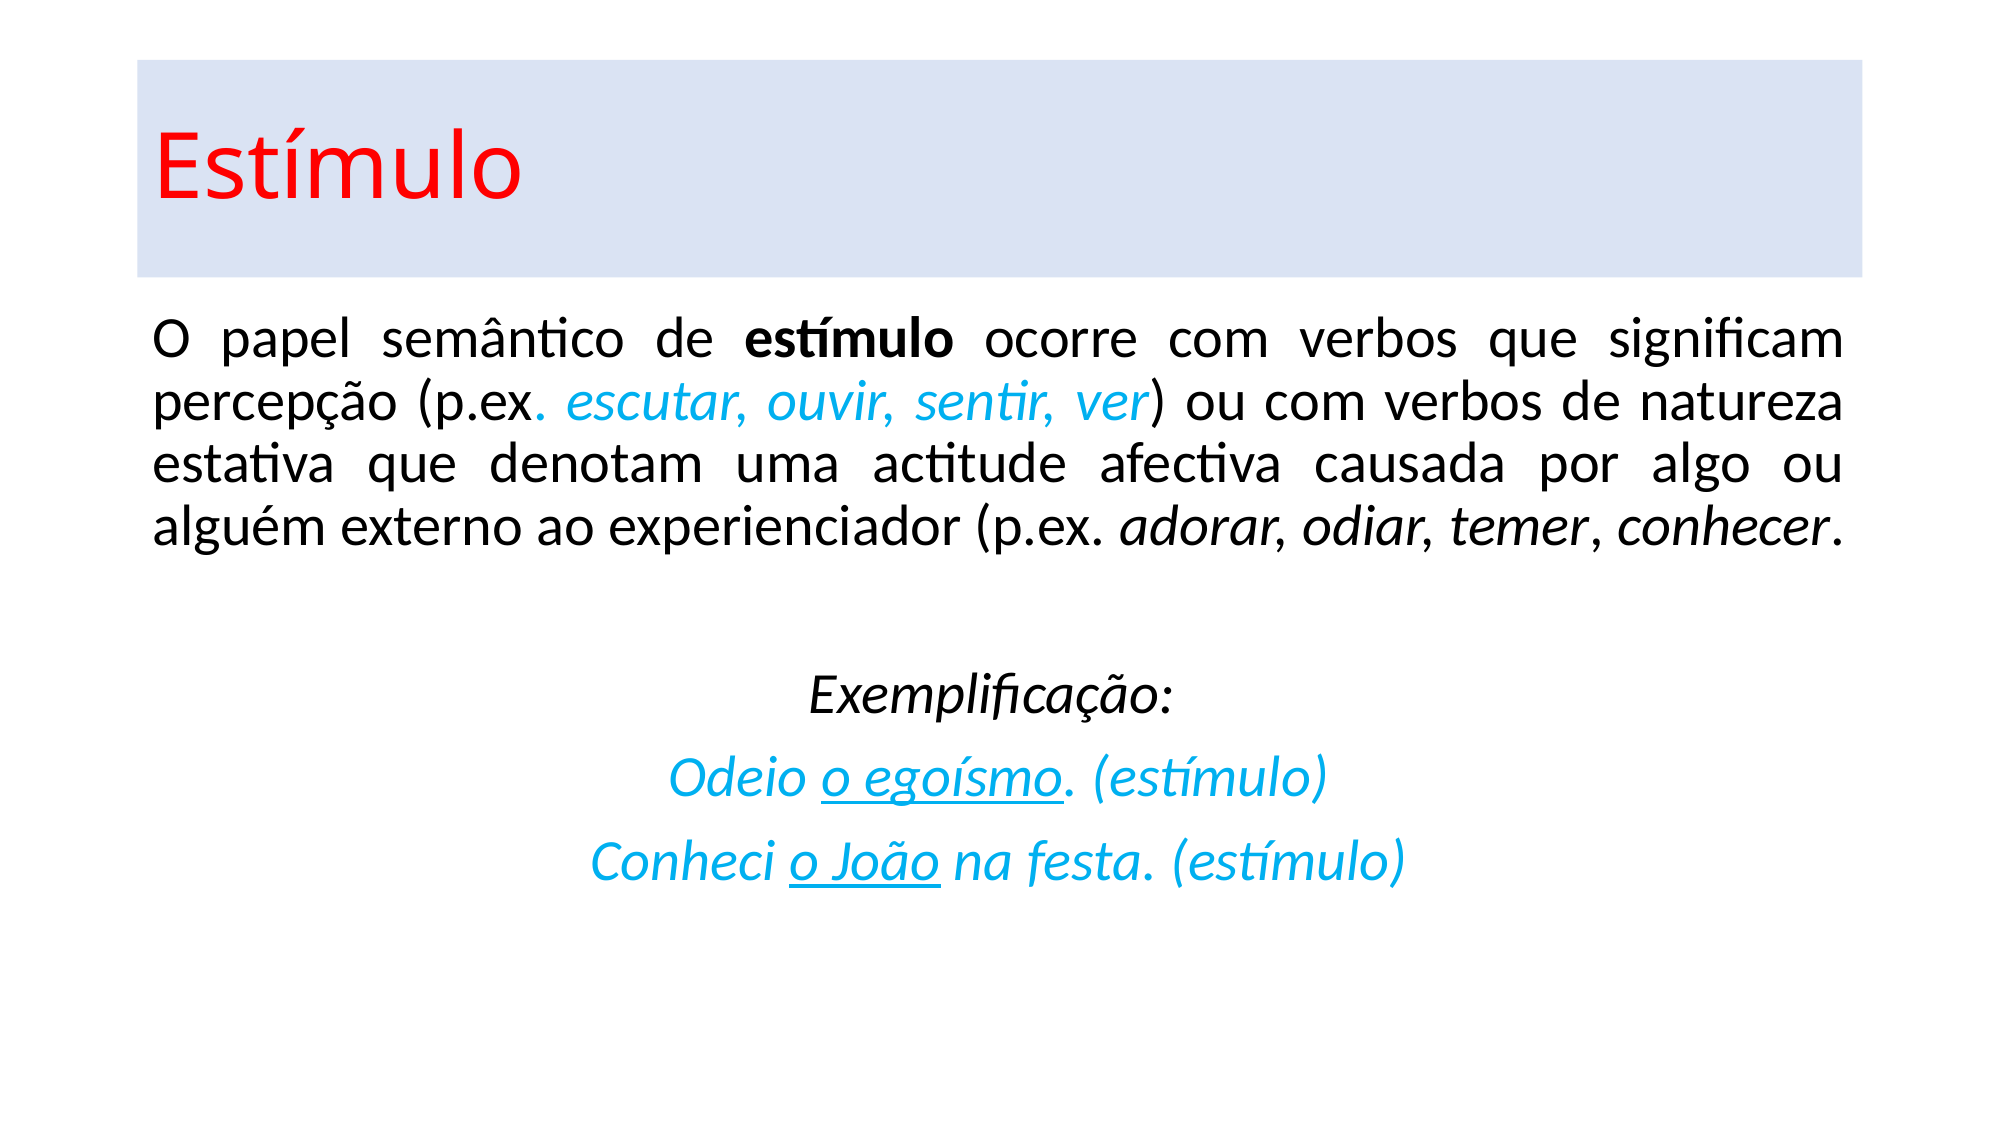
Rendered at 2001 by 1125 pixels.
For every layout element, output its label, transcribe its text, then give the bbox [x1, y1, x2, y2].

title Estímulo [137, 59, 1863, 278]
list O papel semântico de estímulo ocorre com verbos que significam percepção (p.ex. escutar, ouvir, sentir, ver) ou com verbos de natureza estativa que denotam uma actitude afectiva causada por algo ou alguém externo ao experienciador (p.ex. adorar, odiar, temer, conhecer. Exemplificação: Odeio o egoísmo. (estímulo) Conheci o João na festa. (estímulo) [137, 299, 1863, 1014]
